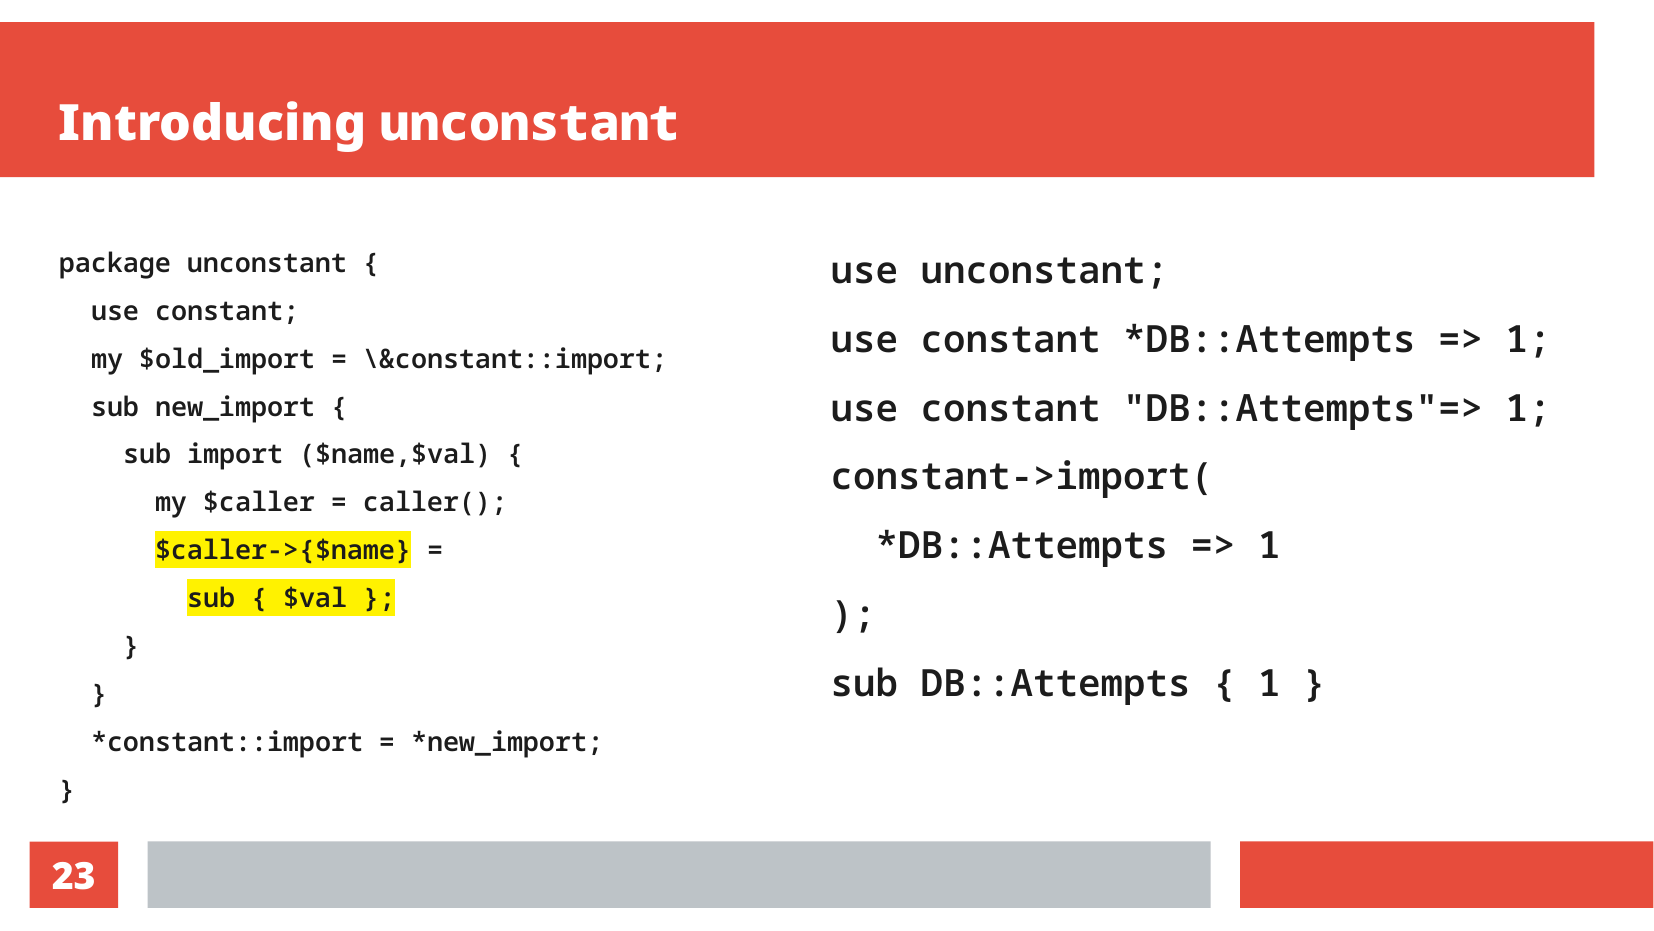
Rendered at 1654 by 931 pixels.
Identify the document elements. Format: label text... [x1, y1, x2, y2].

list use unconstant; use constant *DB::Attempts => 1; use constant "DB::Attempts"=> 1; constant->import( *DB::Attempts => 1 ); sub DB::Attempts { 1 } [830, 243, 1566, 820]
list package unconstant { use constant; my $old_import = \&constant::import; sub new_import { sub import ($name,$val) { my $caller = caller(); $caller->{$name} = sub { $val }; } } *constant::import = *new_import; } [59, 243, 794, 820]
title Introducing unconstant [59, 44, 1595, 156]
